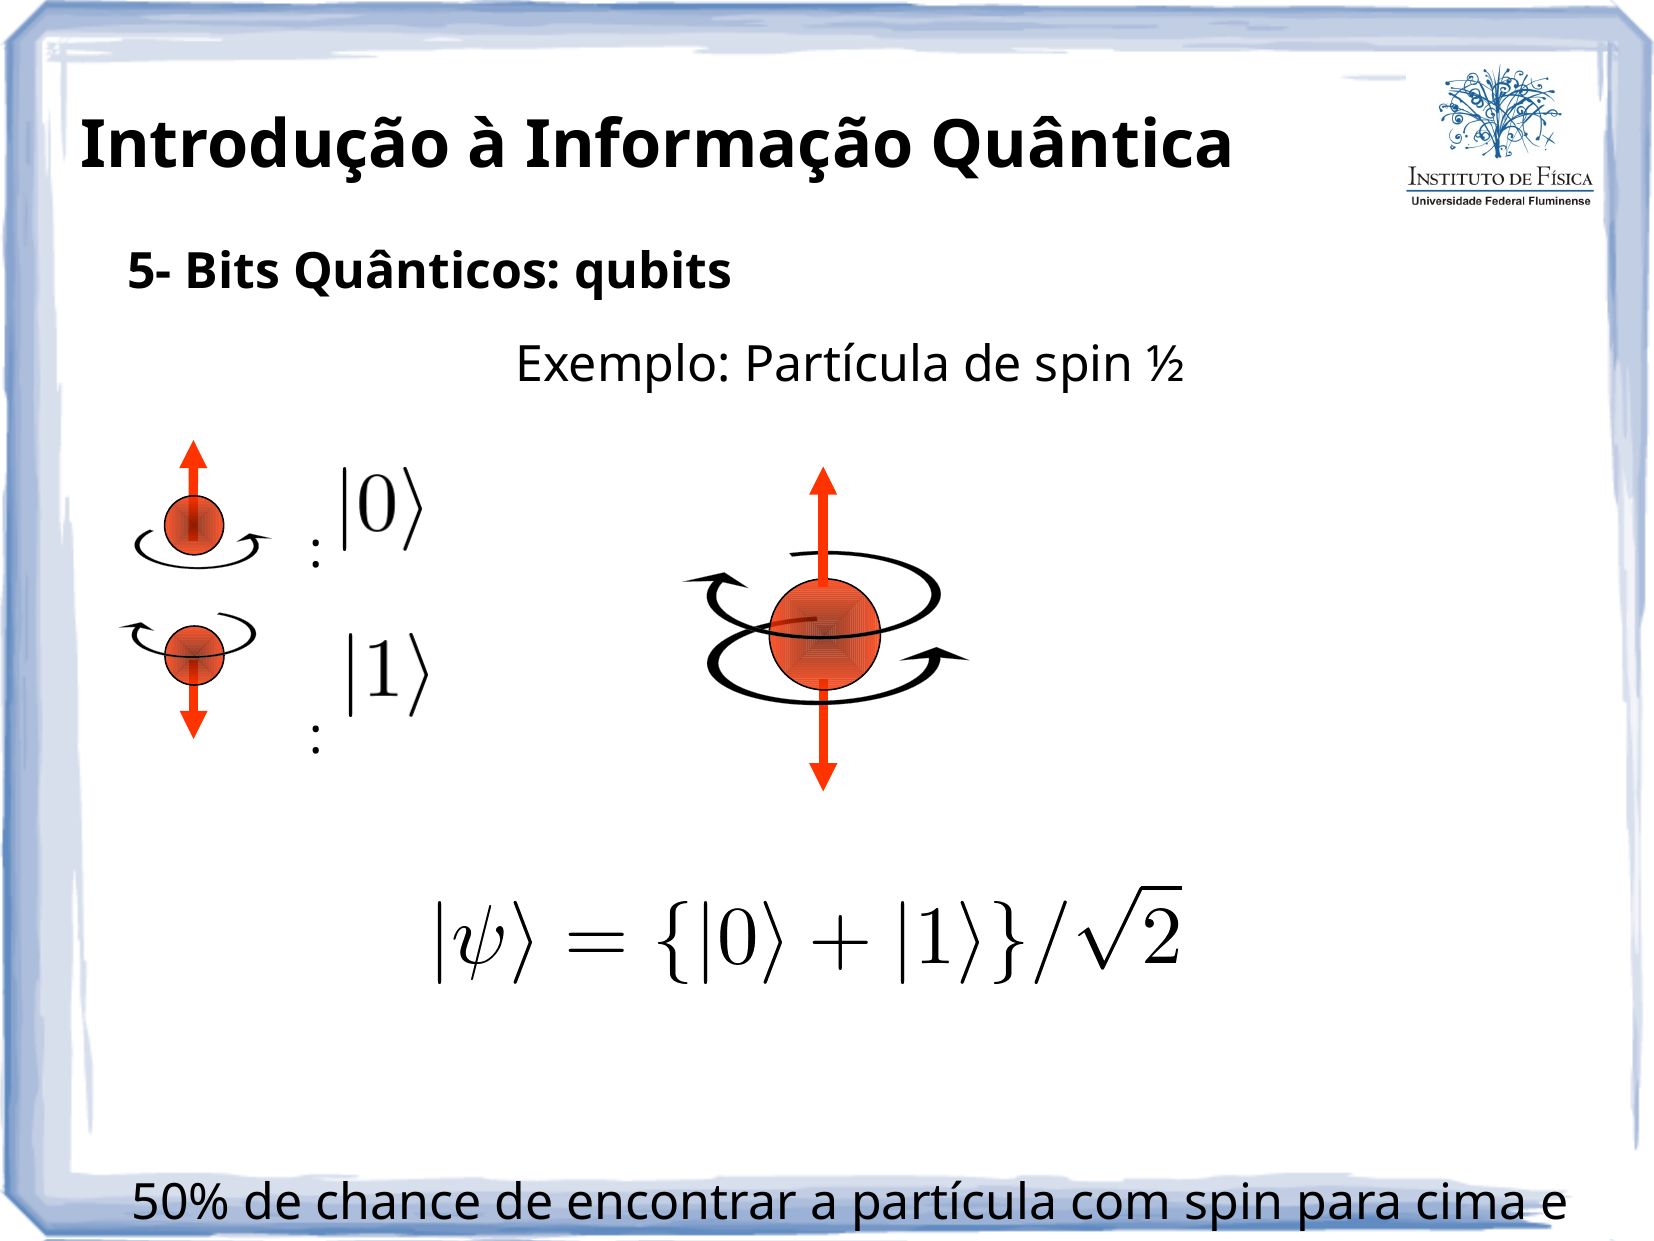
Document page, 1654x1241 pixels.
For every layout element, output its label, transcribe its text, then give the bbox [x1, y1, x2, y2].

picture [0, 0, 1654, 1241]
picture [118, 440, 429, 750]
text_box Introdução à Informação Quântica [65, 88, 1261, 180]
picture [437, 886, 1182, 985]
text_box 5- Bits Quânticos: qubits Exemplo: Partícula de spin ½ : : 50% de chance de encontrar a partícula com spin para cima e 50% para baixo! [112, 227, 1589, 1241]
picture [682, 466, 1113, 812]
